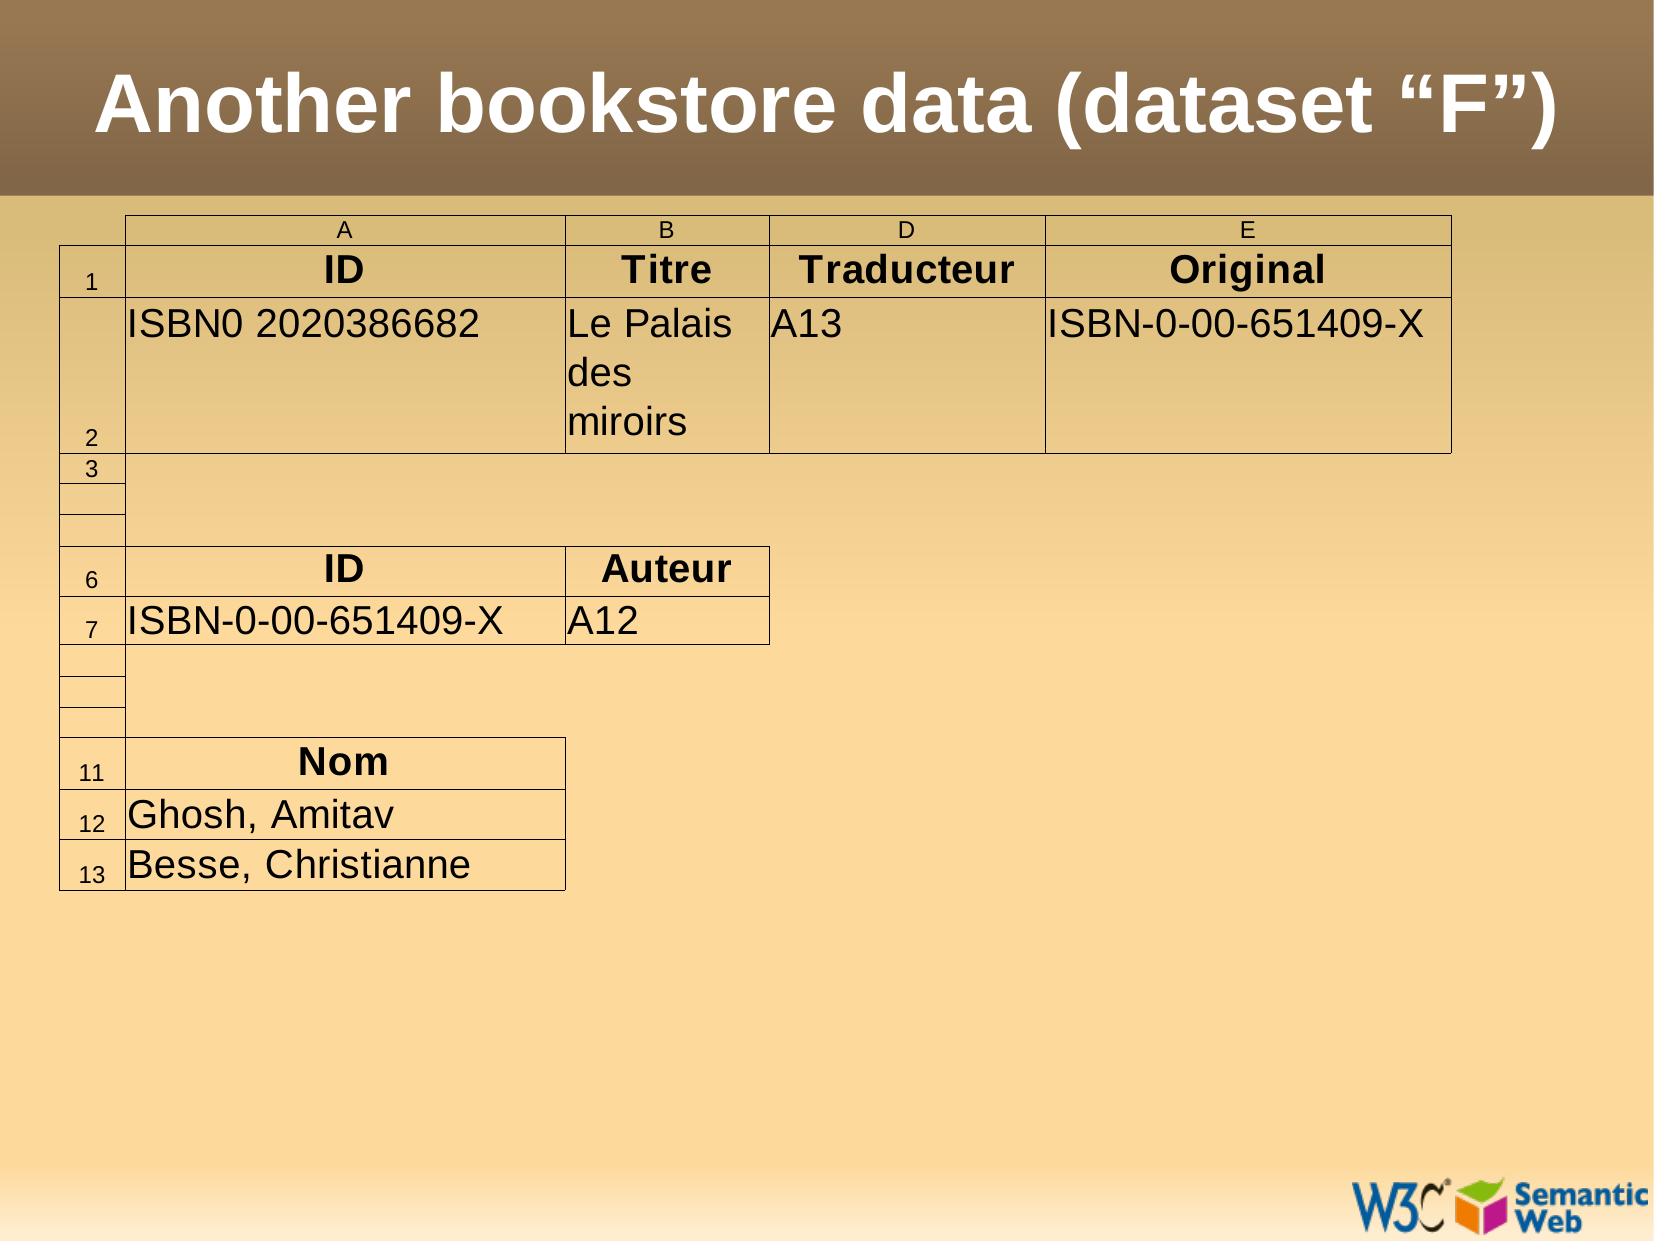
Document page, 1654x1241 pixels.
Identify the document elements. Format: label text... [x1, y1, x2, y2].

picture [0, 207, 1654, 1241]
chart [59, 214, 1582, 1203]
title Another bookstore data (dataset “F”) [0, 0, 1654, 207]
